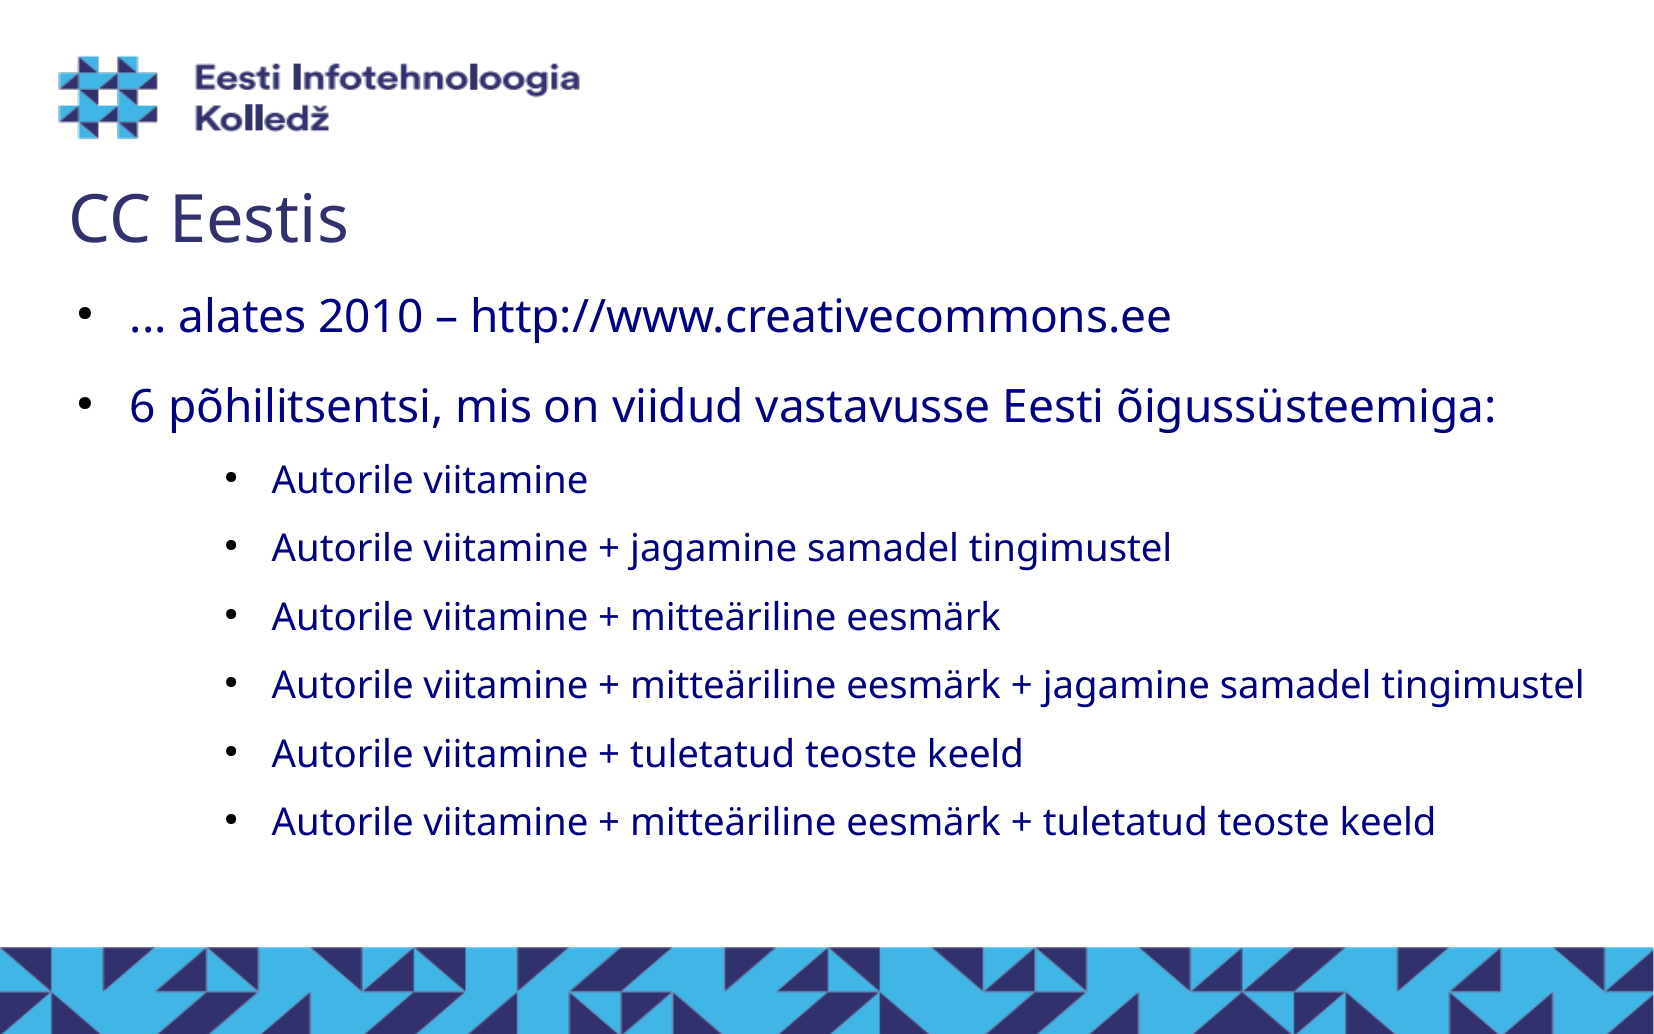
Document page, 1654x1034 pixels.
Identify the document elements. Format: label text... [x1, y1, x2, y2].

list ... alates 2010 – http://www.creativecommons.ee 6 põhilitsentsi, mis on viidud vastavusse Eesti õigussüsteemiga: Autorile viitamine Autorile viitamine + jagamine samadel tingimustel Autorile viitamine + mitteäriline eesmärk Autorile viitamine + mitteäriline eesmärk + jagamine samadel tingimustel Autorile viitamine + tuletatud teoste keeld Autorile viitamine + mitteäriline eesmärk + tuletatud teoste keeld [59, 283, 1595, 936]
title CC Eestis [68, 147, 1536, 283]
